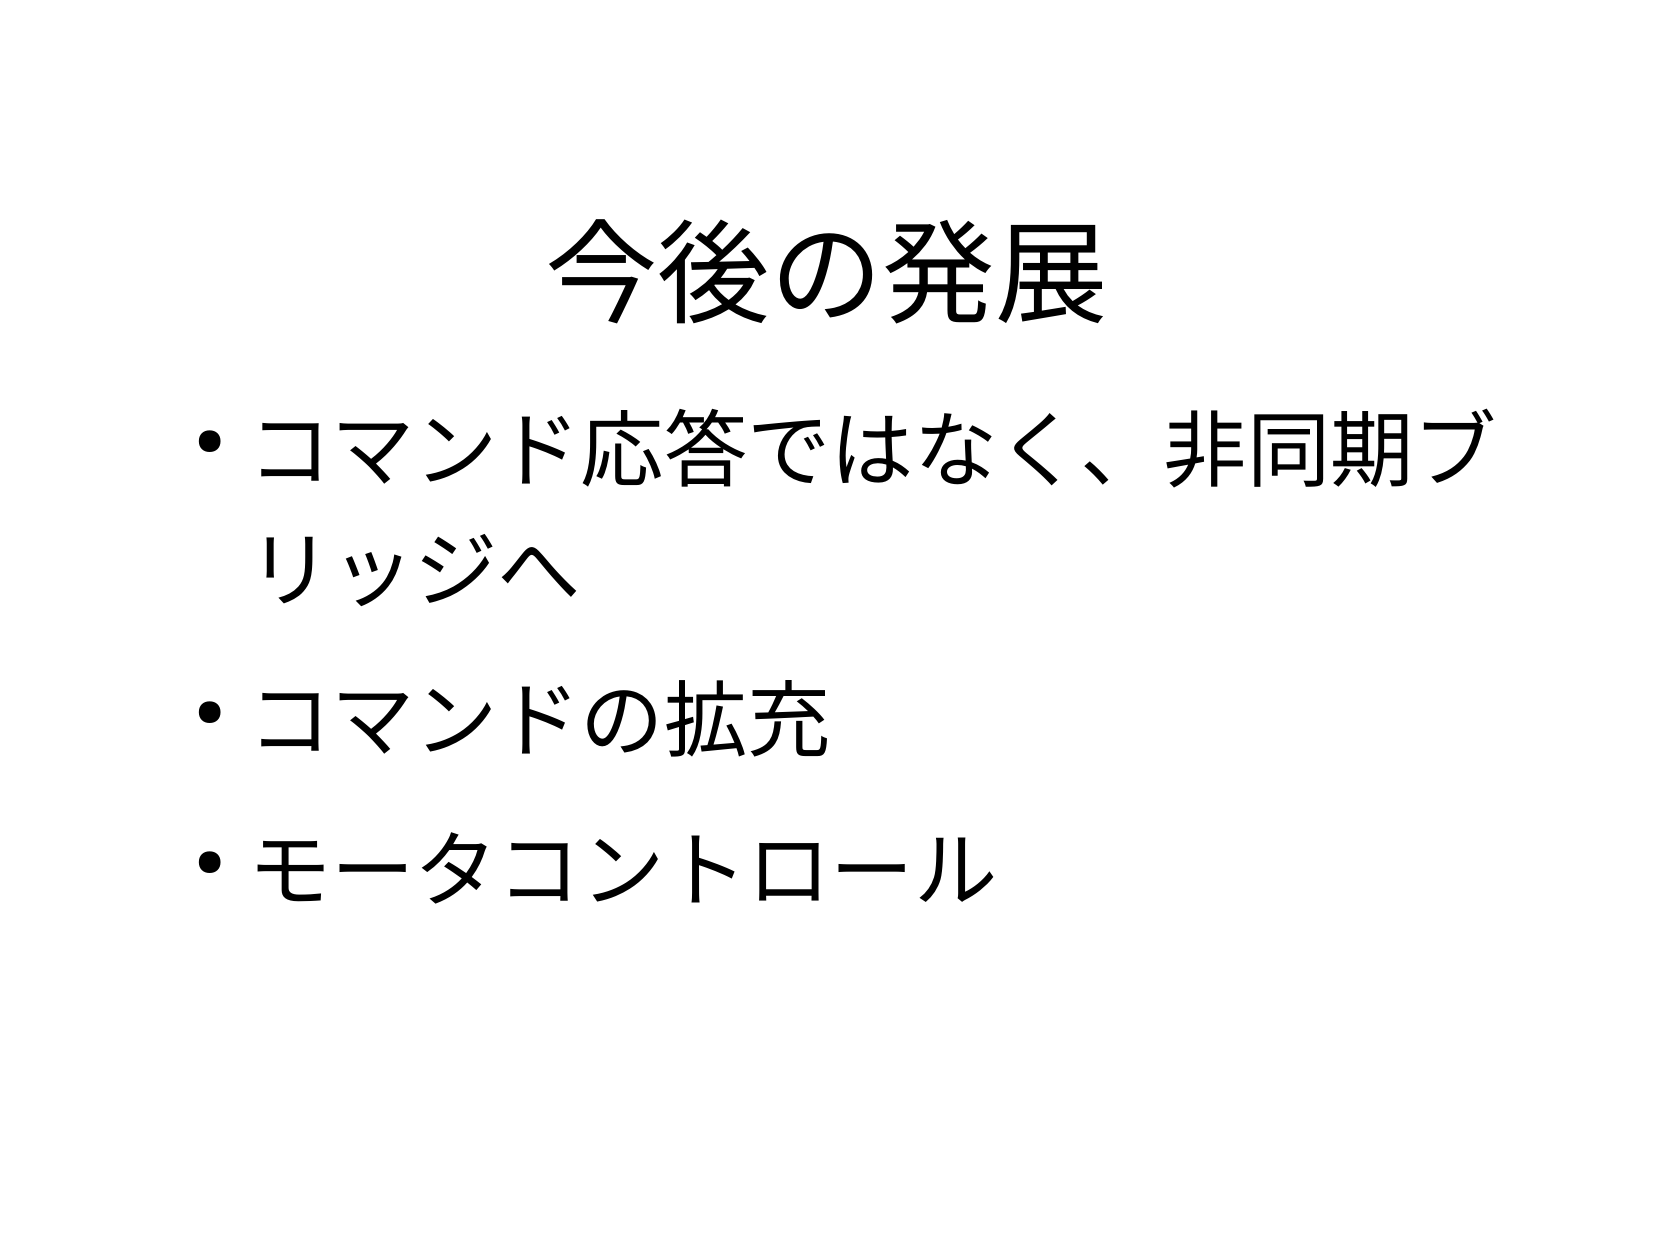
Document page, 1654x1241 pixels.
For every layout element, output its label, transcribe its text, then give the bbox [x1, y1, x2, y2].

list コマンド応答ではなく、非同期ブリッジへ コマンドの拡充 モータコントロール [177, 383, 1571, 1203]
title 今後の発展 [82, 161, 1571, 369]
